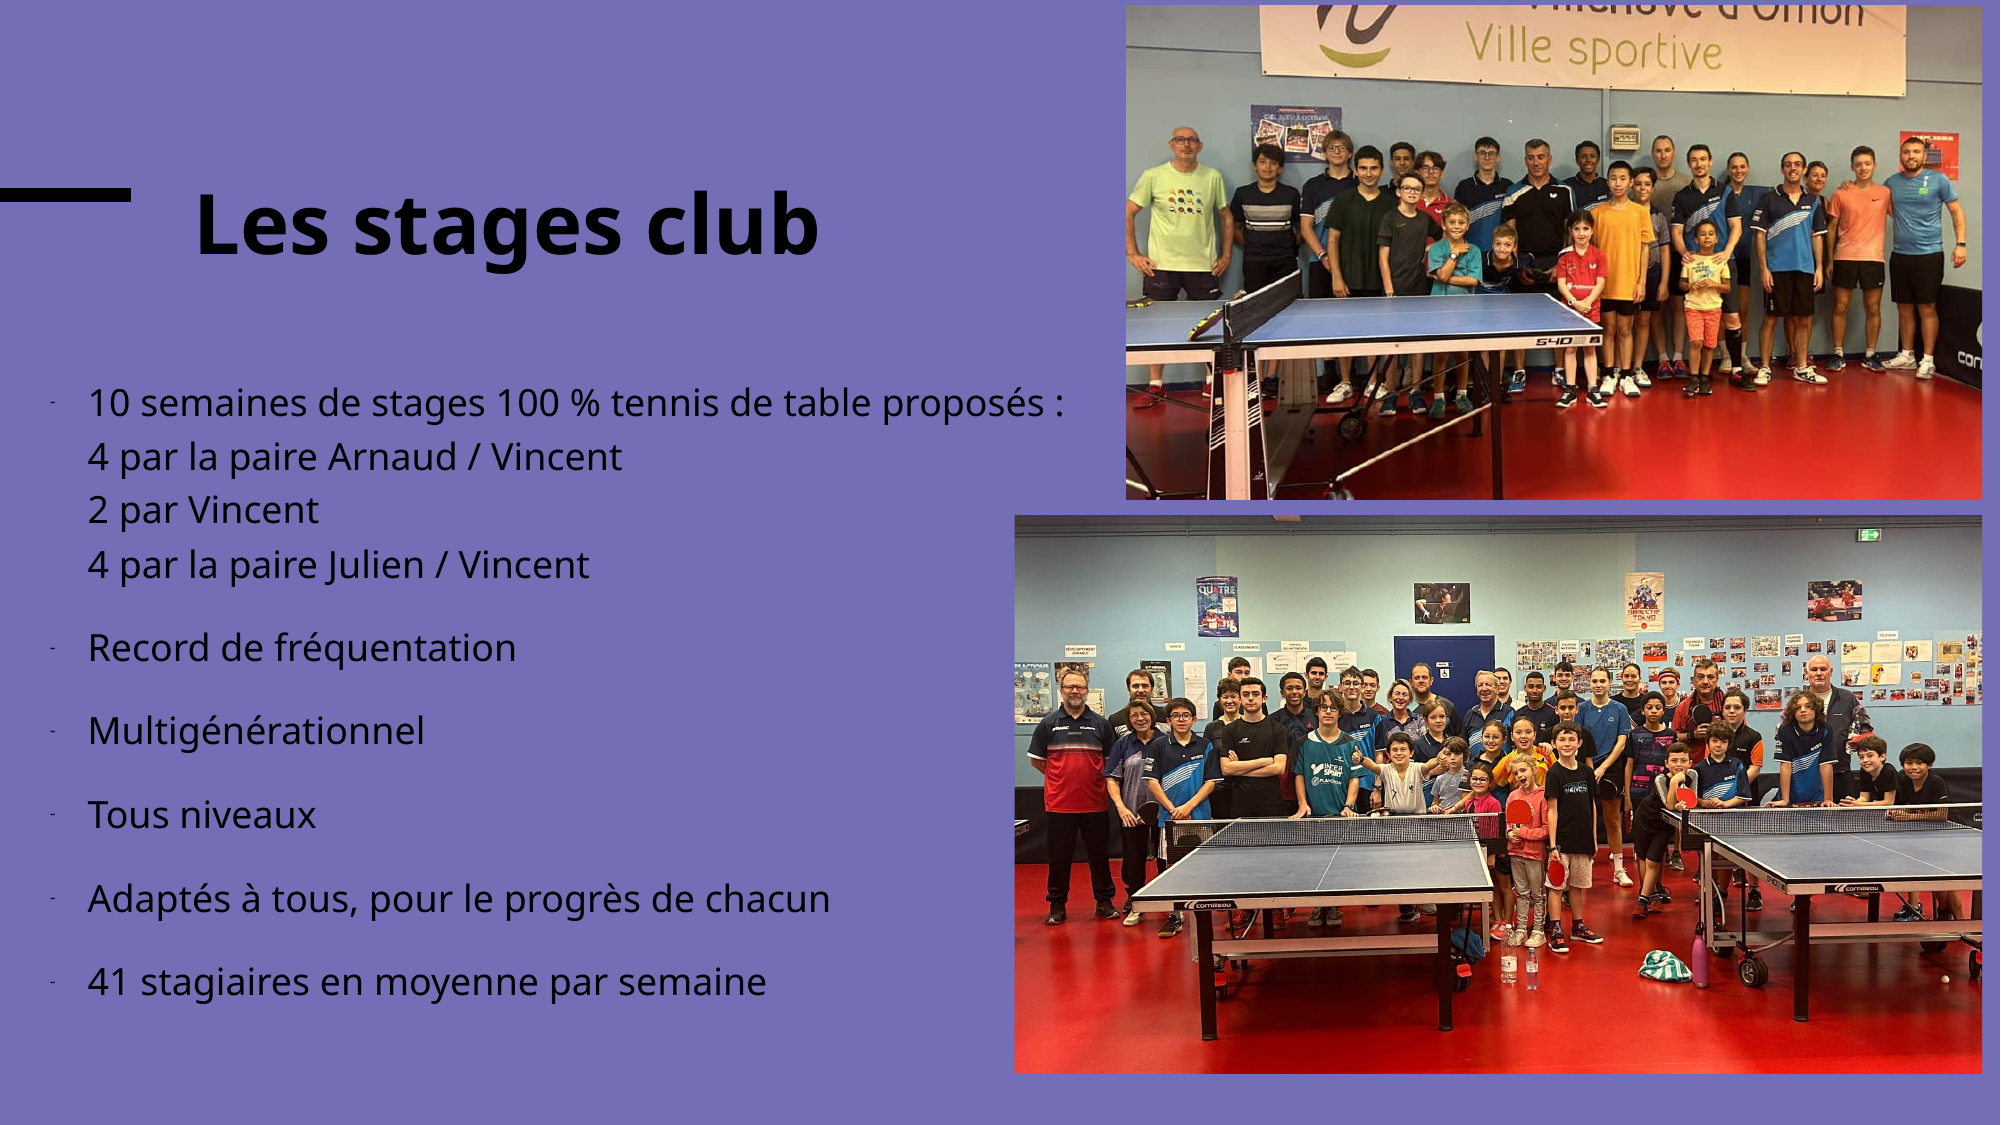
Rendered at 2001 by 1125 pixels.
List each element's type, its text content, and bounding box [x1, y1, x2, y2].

title Les stages club [178, 178, 1126, 385]
list 10 semaines de stages 100 % tennis de table proposés : 4 par la paire Arnaud / Vincent 2 par Vincent 4 par la paire Julien / Vincent Record de fréquentation Multigénérationnel Tous niveaux Adaptés à tous, pour le progrès de chacun 41 stagiaires en moyenne par semaine [35, 362, 1109, 970]
text_box [0, 0, 2000, 1125]
picture [1014, 515, 1983, 1074]
picture [1126, 5, 1983, 500]
